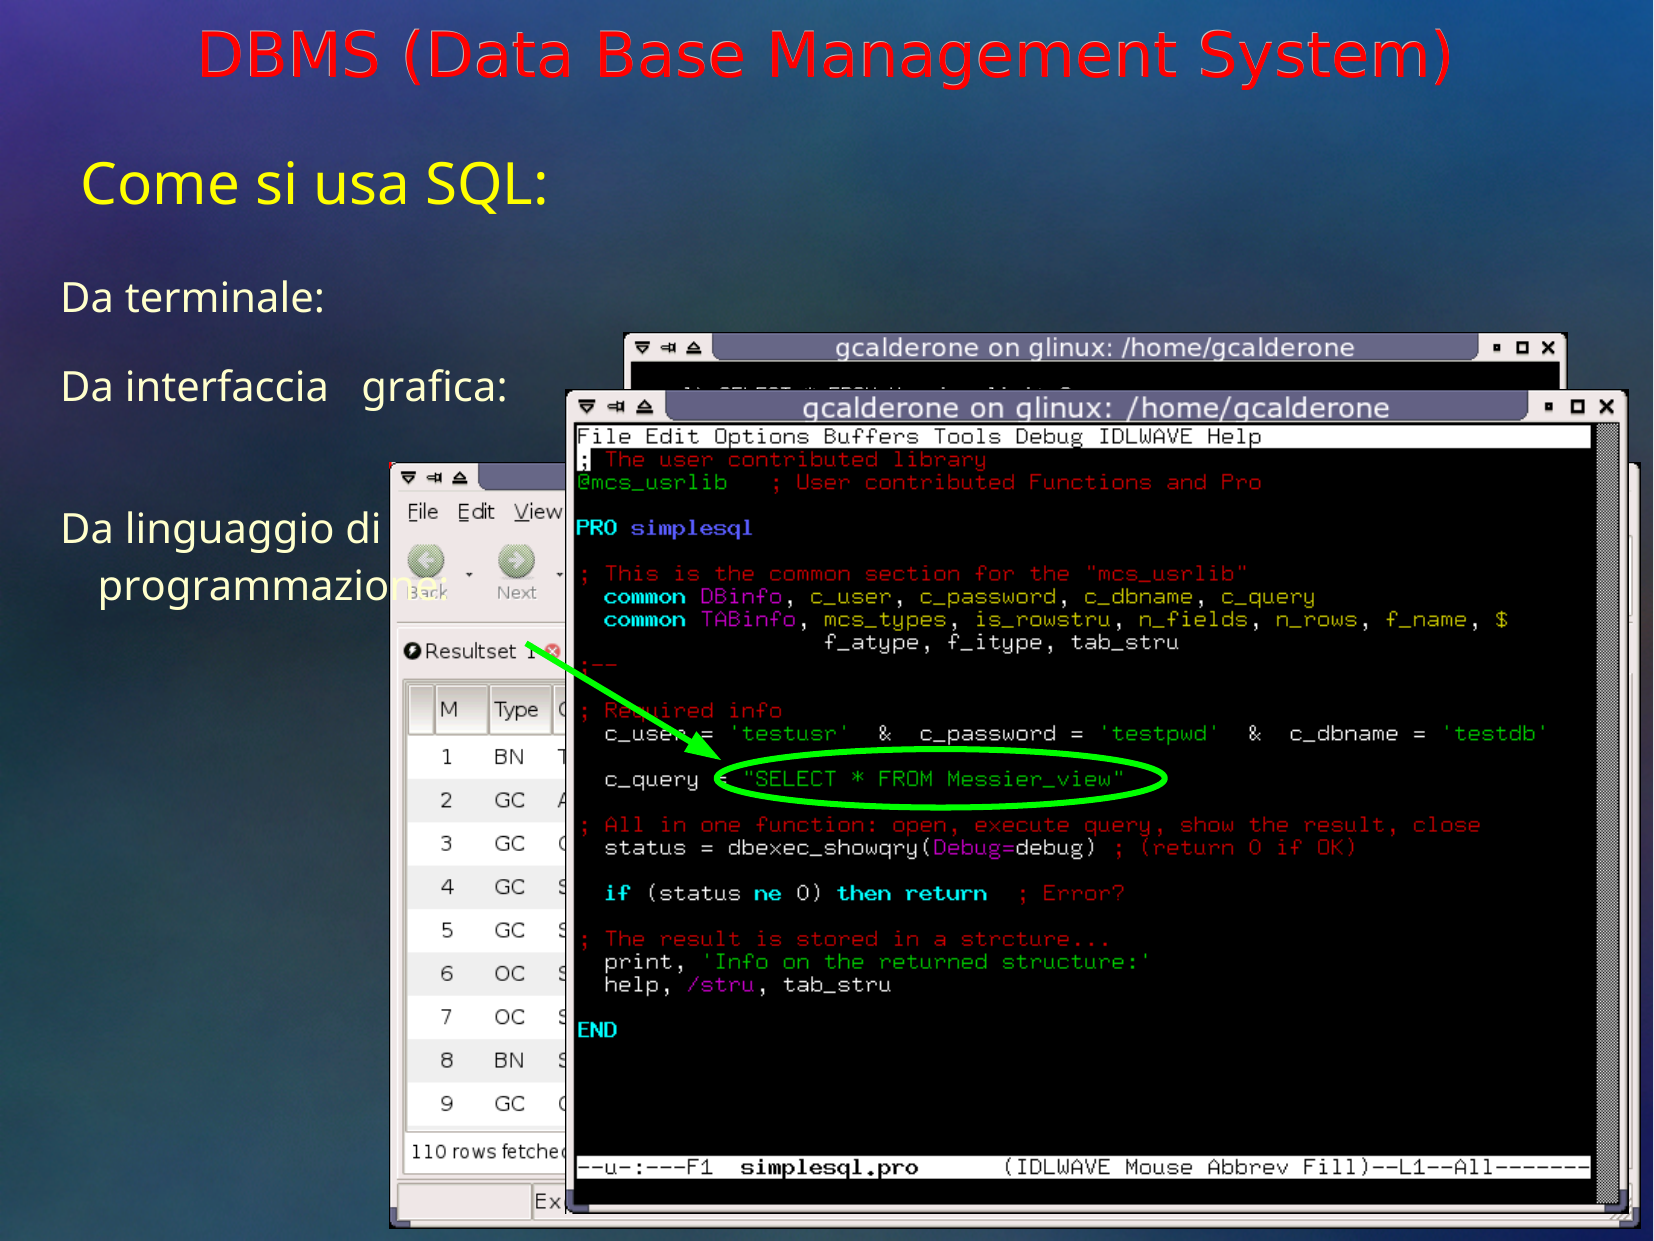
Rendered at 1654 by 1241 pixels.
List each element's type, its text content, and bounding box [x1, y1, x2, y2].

text_box Da linguaggio di programmazione: [60, 498, 565, 656]
text_box Come si usa SQL: [45, 142, 665, 255]
text_box Da terminale: [60, 268, 546, 354]
text_box Da interfaccia grafica: [60, 356, 546, 498]
picture [0, 0, 1654, 1241]
